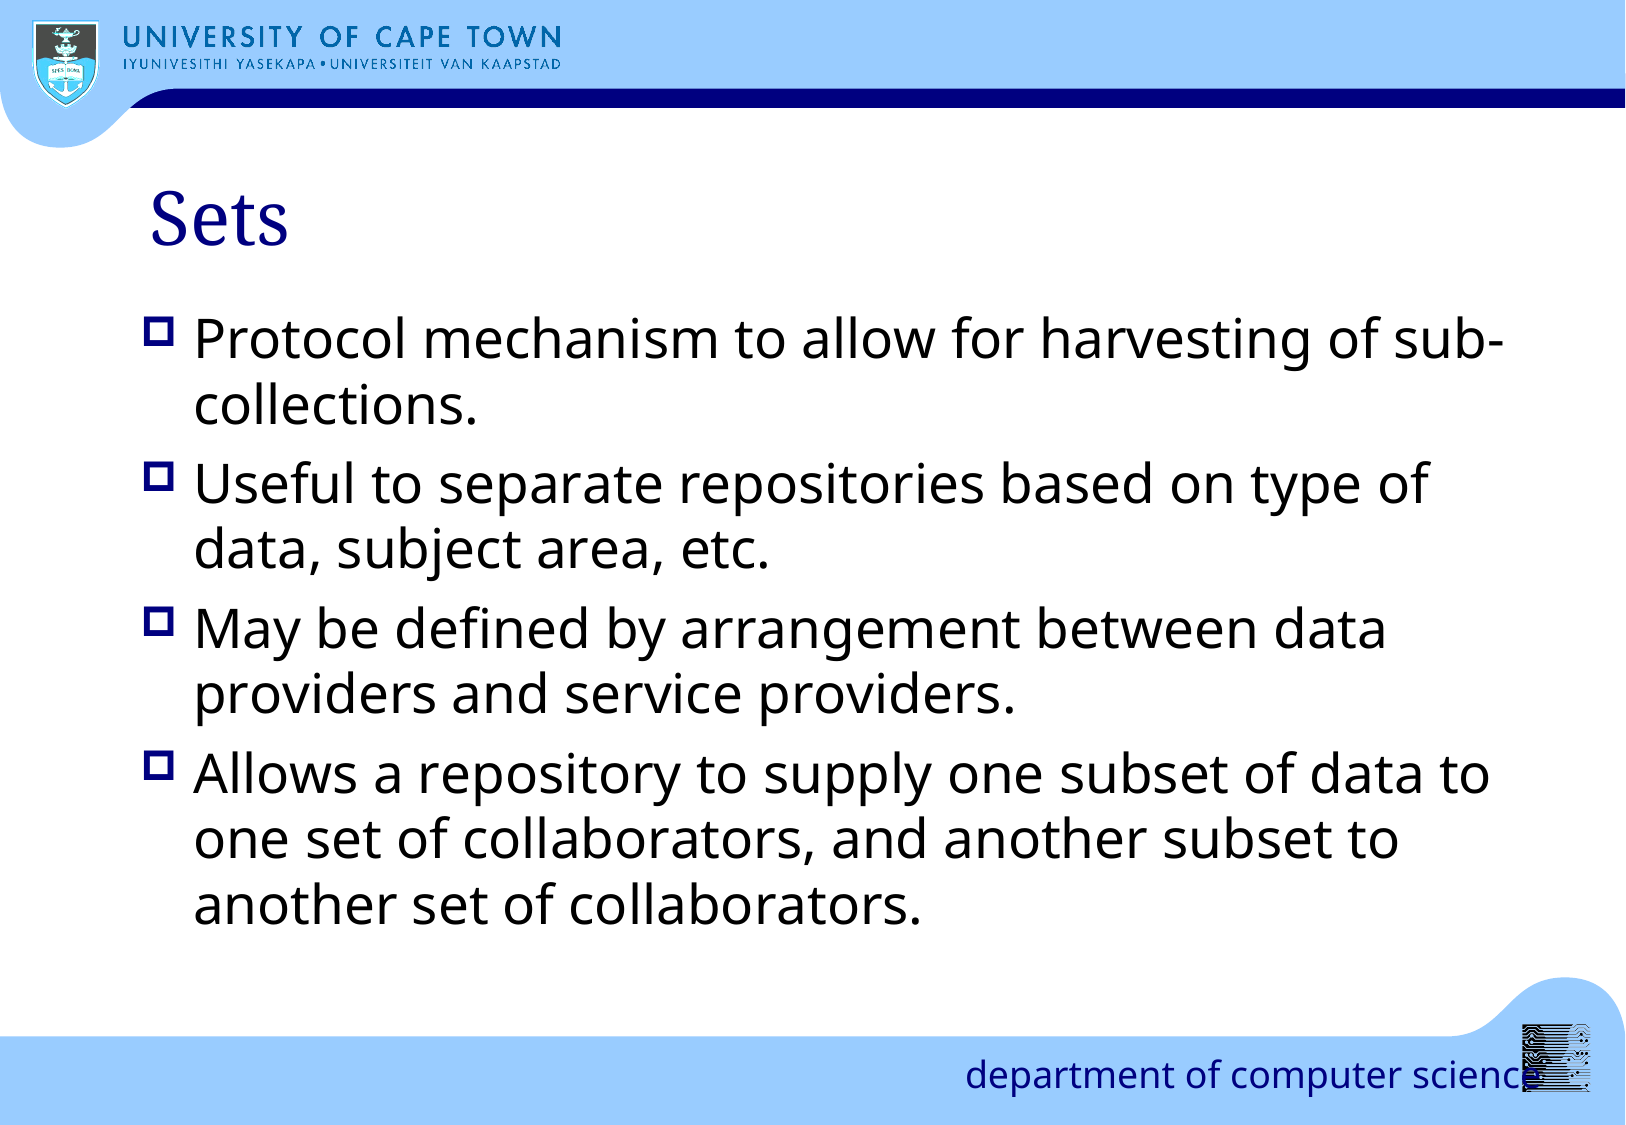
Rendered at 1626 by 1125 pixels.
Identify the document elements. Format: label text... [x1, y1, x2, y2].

title Sets [134, 140, 1571, 268]
picture [1526, 1070, 1536, 1076]
picture [1522, 1024, 1591, 1092]
picture [120, 23, 563, 71]
list Protocol mechanism to allow for harvesting of sub-collections. Useful to separate repositories based on type of data, subject area, etc. May be defined by arrangement between data providers and service providers. Allows a repository to supply one subset of data to one set of collaborators, and another subset to another set of collaborators. [125, 296, 1570, 949]
